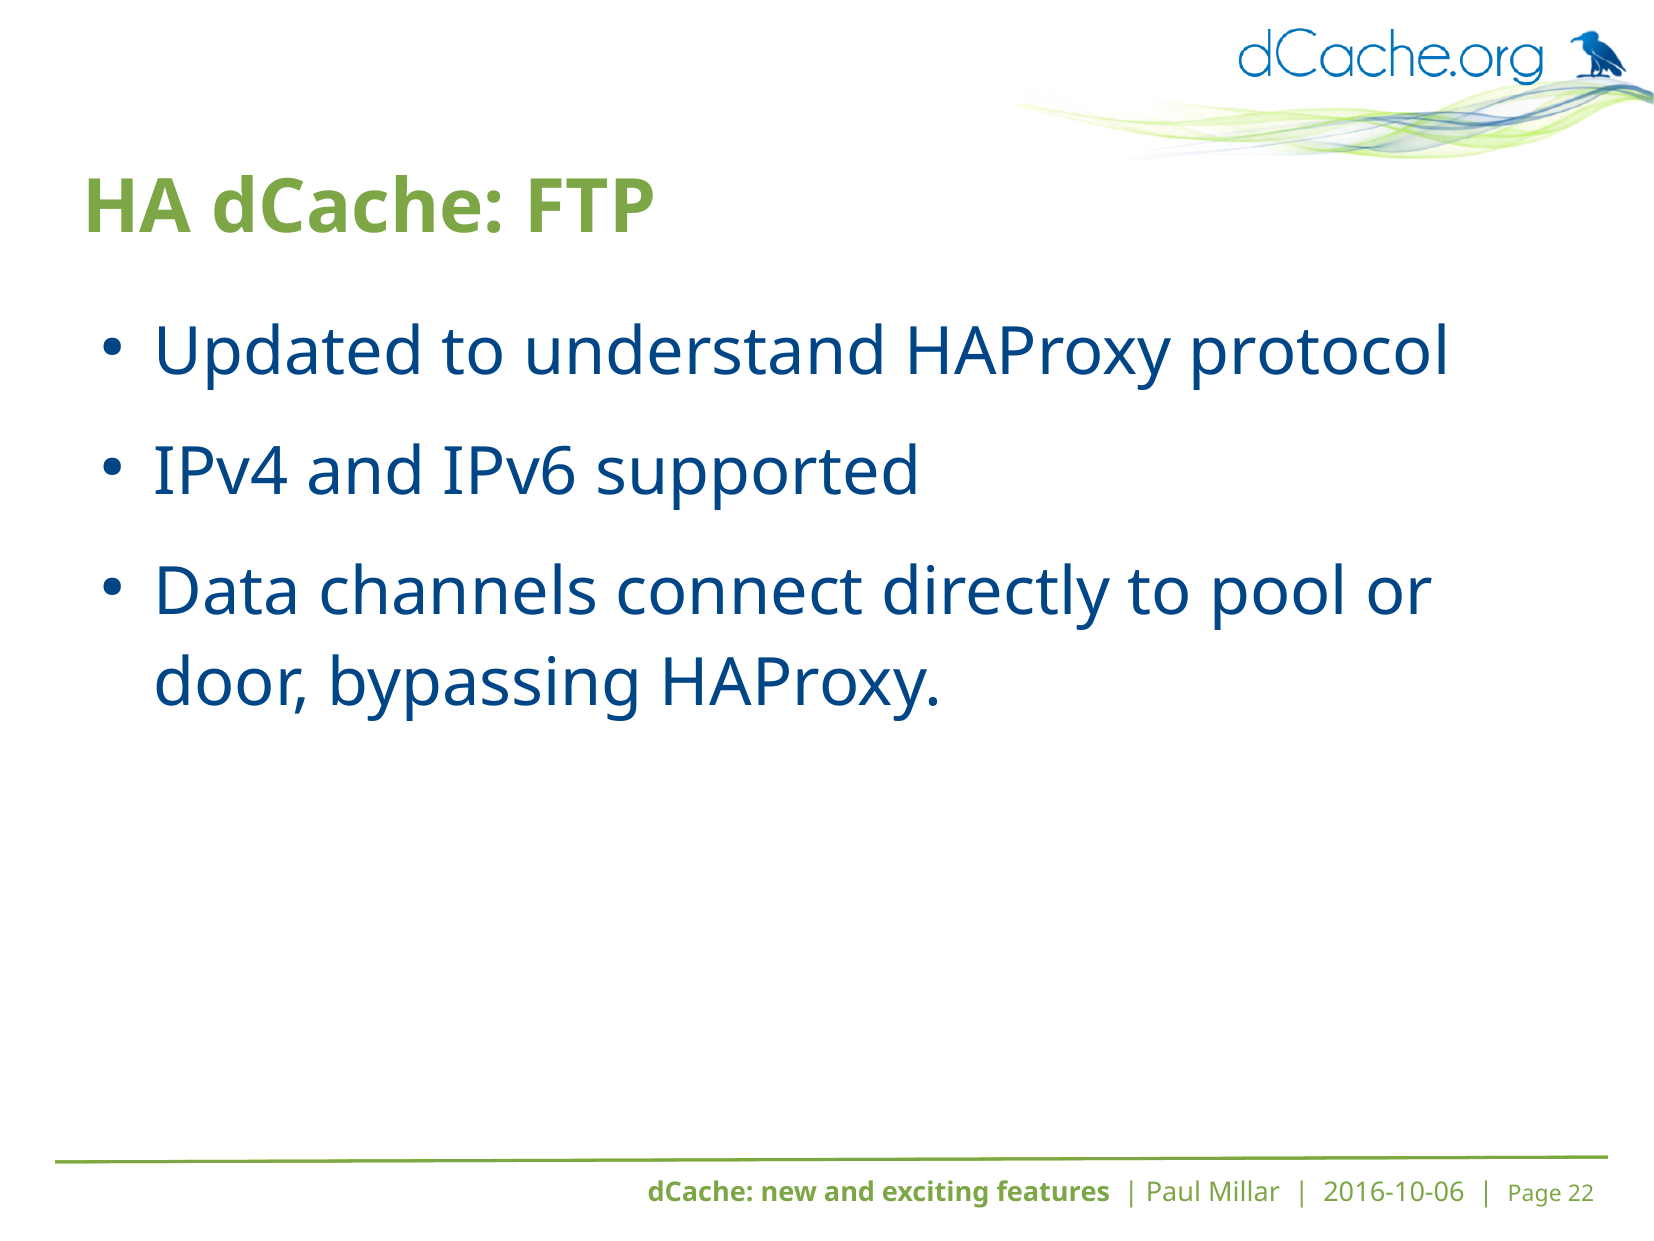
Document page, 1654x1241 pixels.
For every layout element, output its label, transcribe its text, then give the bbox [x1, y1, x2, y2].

list Updated to understand HAProxy protocol IPv4 and IPv6 supported Data channels connect directly to pool or door, bypassing HAProxy. [82, 302, 1571, 1023]
picture [956, 16, 1654, 169]
title HA dCache: FTP [82, 155, 1605, 252]
